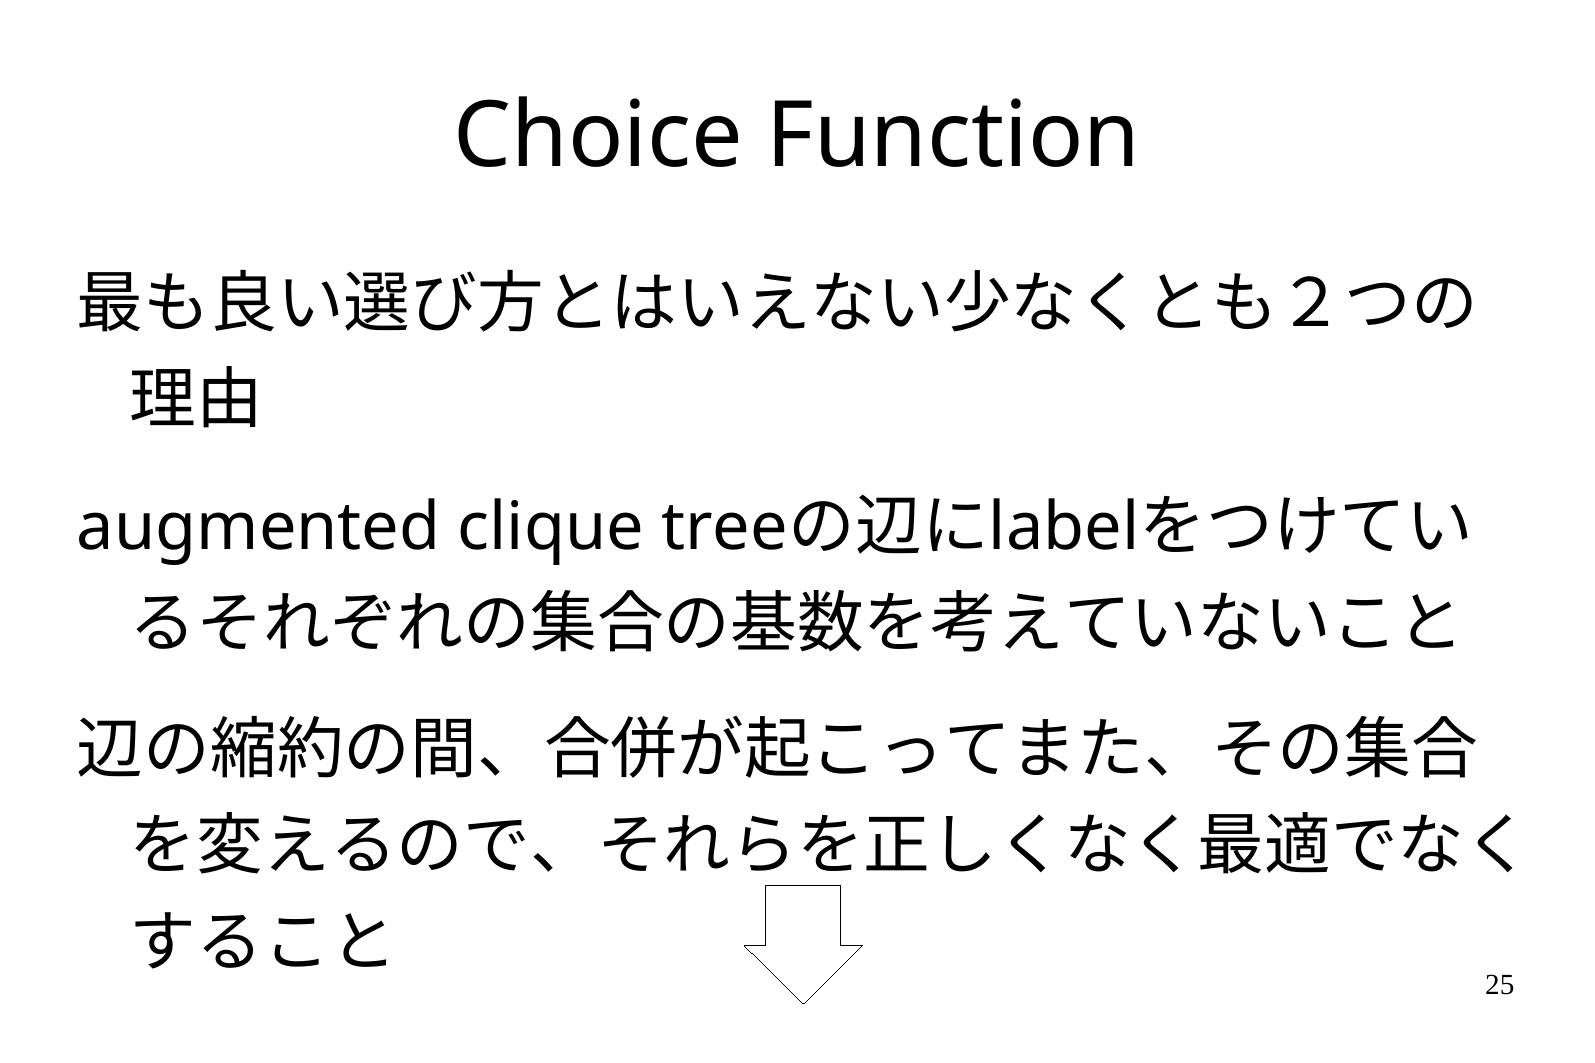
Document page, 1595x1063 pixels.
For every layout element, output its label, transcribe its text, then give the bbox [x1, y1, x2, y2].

title Choice Function [79, 42, 1515, 220]
list 最も良い選び方とはいえない少なくとも２つの理由 augmented clique treeの辺にlabelをつけているそれぞれの集合の基数を考えていないこと 辺の縮約の間、合併が起こってまた、その集合を変えるので、それらを正しくなく最適でなくすること [59, 248, 1536, 951]
